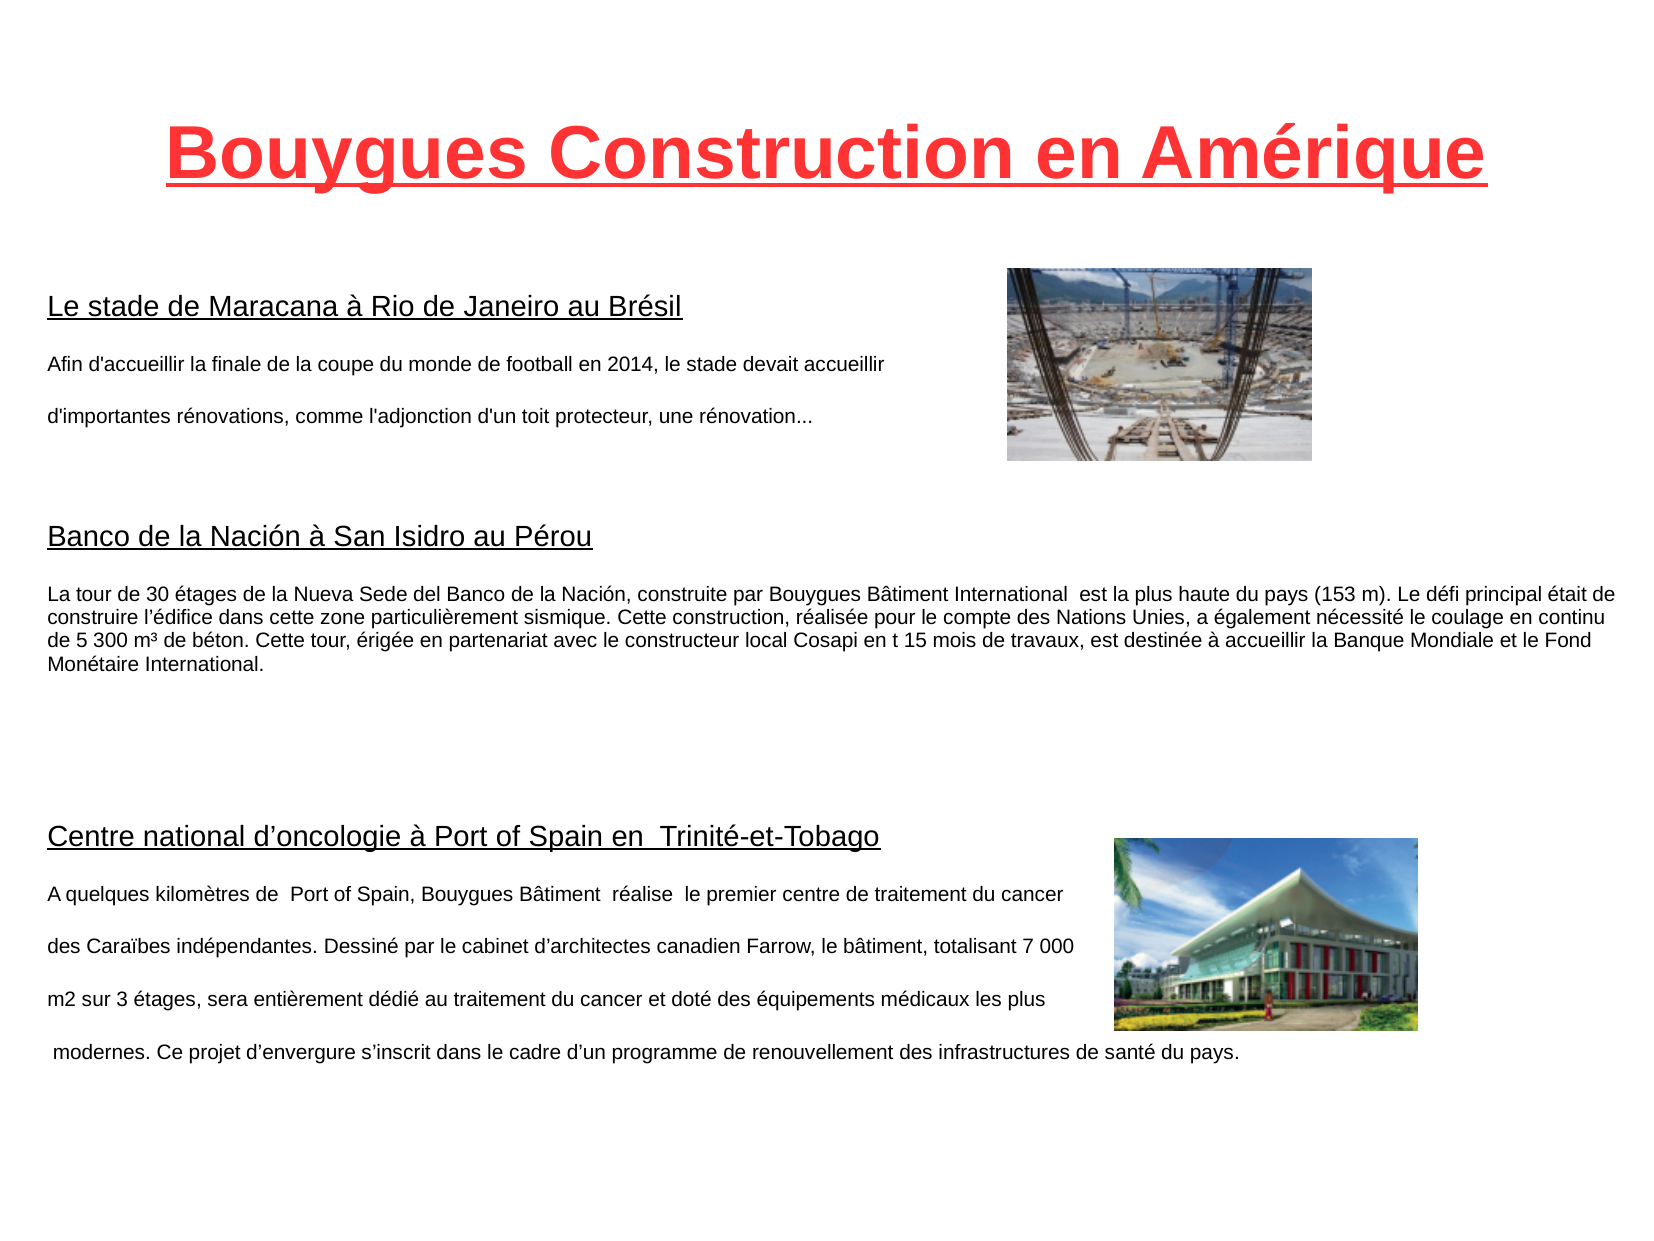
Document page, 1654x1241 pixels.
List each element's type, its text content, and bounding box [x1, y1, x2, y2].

list Le stade de Maracana à Rio de Janeiro au Brésil Afin d'accueillir la finale de la coupe du monde de football en 2014, le stade devait accueillir d'importantes rénovations, comme l'adjonction d'un toit protecteur, une rénovation... Banco de la Nación à San Isidro au Pérou La tour de 30 étages de la Nueva Sede del Banco de la Nación, construite par Bouygues Bâtiment International est la plus haute du pays (153 m). Le défi principal était de construire l’édifice dans cette zone particulièrement sismique. Cette construction, réalisée pour le compte des Nations Unies, a également nécessité le coulage en continu de 5 300 m³ de béton. Cette tour, érigée en partenariat avec le constructeur local Cosapi en t 15 mois de travaux, est destinée à accueillir la Banque Mondiale et le Fond Monétaire International. Centre national d’oncologie à Port of Spain en Trinité-et-Tobago A quelques kilomètres de Port of Spain, Bouygues Bâtiment réalise le premier centre de traitement du cancer des Caraïbes indépendantes. Dessiné par le cabinet d’architectes canadien Farrow, le bâtiment, totalisant 7 000 m2 sur 3 étages, sera entièrement dédié au traitement du cancer et doté des équipements médicaux les plus modernes. Ce projet d’envergure s’inscrit dans le cadre d’un programme de renouvellement des infrastructures de santé du pays. [47, 290, 1630, 1241]
picture [1114, 838, 1418, 1031]
picture [1007, 268, 1312, 461]
title Bouygues Construction en Amérique [82, 49, 1571, 257]
